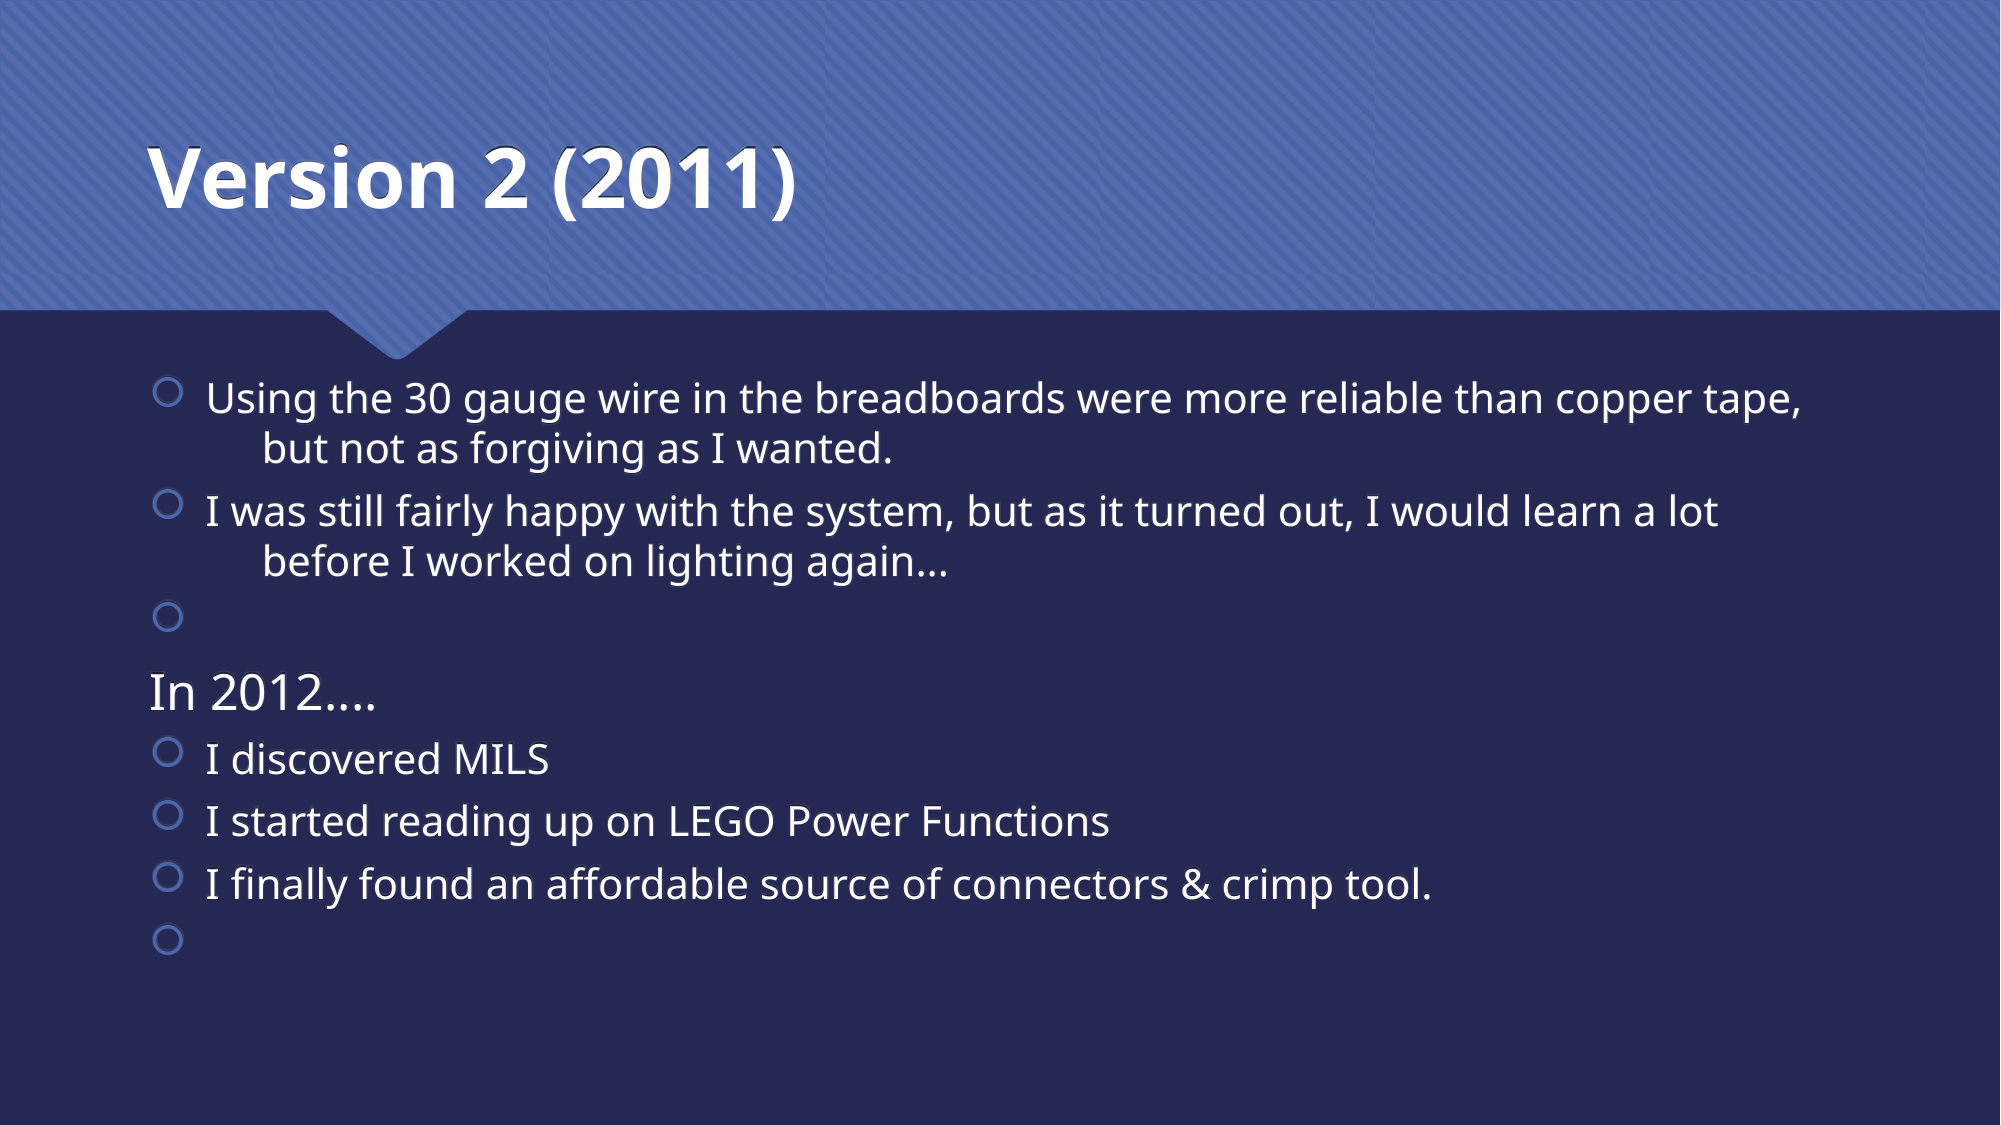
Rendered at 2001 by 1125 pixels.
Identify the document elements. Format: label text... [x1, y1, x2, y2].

title Version 2 (2011) [132, 73, 1868, 233]
list Using the 30 gauge wire in the breadboards were more reliable than copper tape, but not as forgiving as I wanted. I was still fairly happy with the system, but as it turned out, I would learn a lot before I worked on lighting again... In 2012.... I discovered MILS I started reading up on LEGO Power Functions I finally found an affordable source of connectors & crimp tool. [134, 364, 1866, 962]
